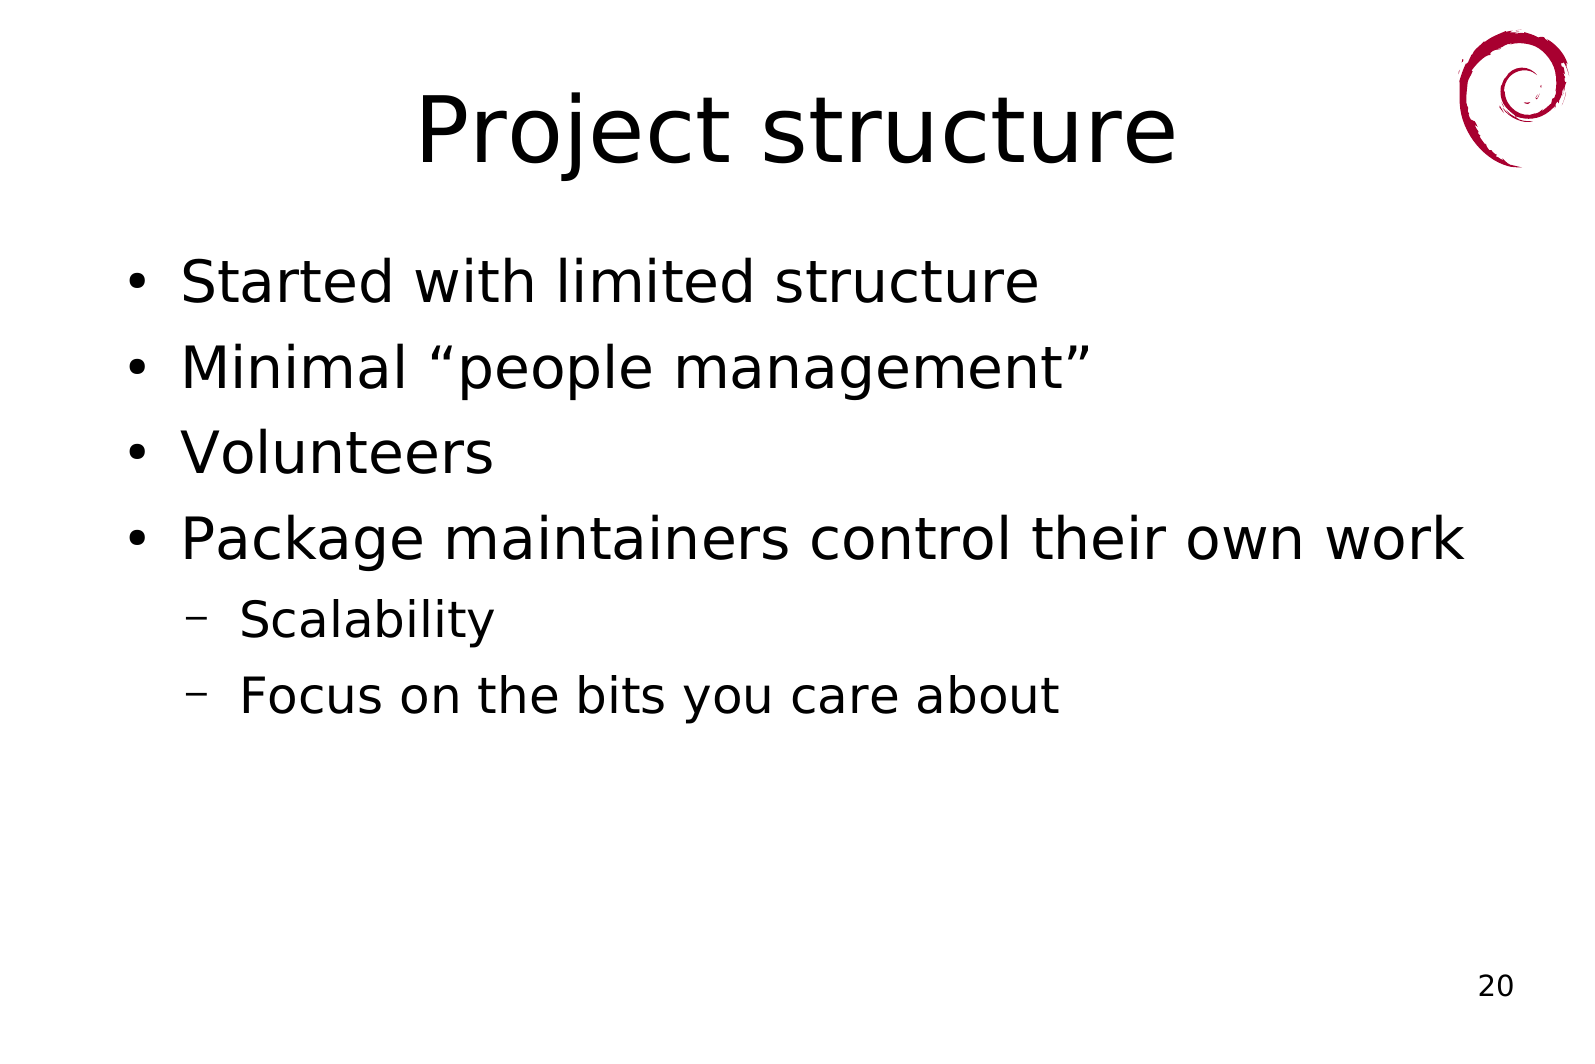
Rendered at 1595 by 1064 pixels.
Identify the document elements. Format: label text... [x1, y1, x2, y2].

title Project structure [79, 42, 1515, 220]
list Started with limited structure Minimal “people management” Volunteers Package maintainers control their own work Scalability Focus on the bits you care about [79, 248, 1515, 779]
